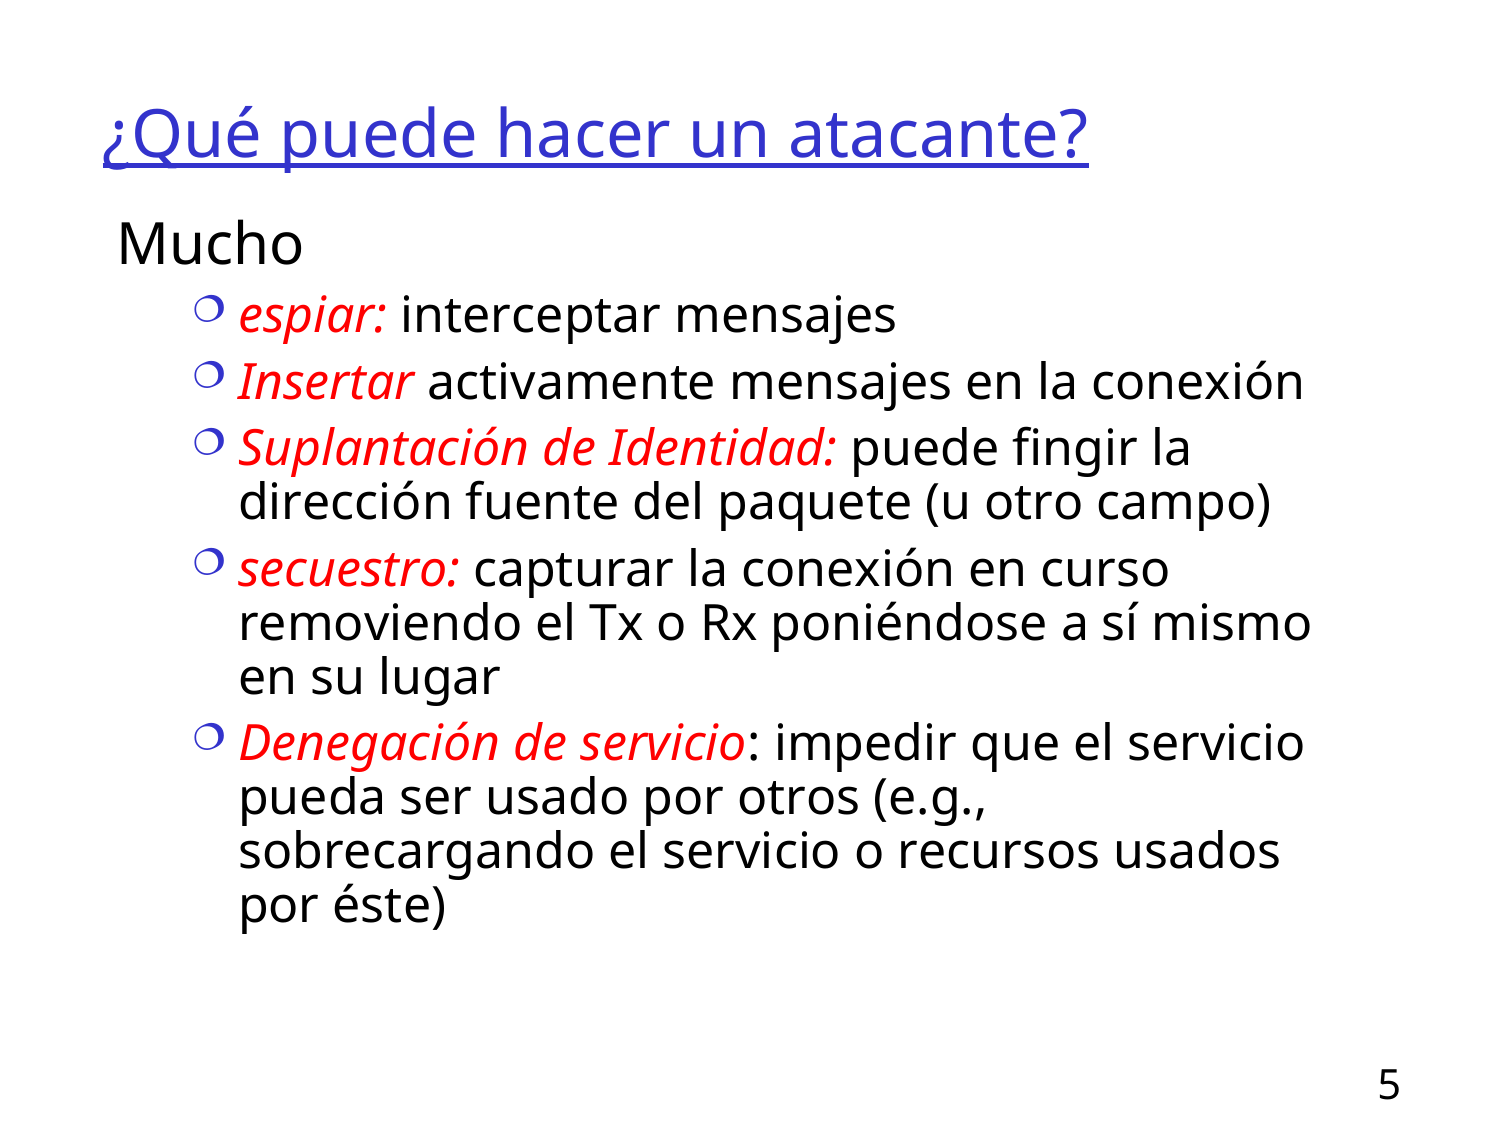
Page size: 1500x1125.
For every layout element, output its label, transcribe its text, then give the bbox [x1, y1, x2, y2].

title ¿Qué puede hacer un atacante? [87, 37, 1437, 225]
list Mucho espiar: interceptar mensajes Insertar activamente mensajes en la conexión Suplantación de Identidad: puede fingir la dirección fuente del paquete (u otro campo) secuestro: capturar la conexión en curso removiendo el Tx o Rx poniéndose a sí mismo en su lugar Denegación de servicio: impedir que el servicio pueda ser usado por otros (e.g., sobrecargando el servicio o recursos usados por éste) [101, 206, 1377, 970]
